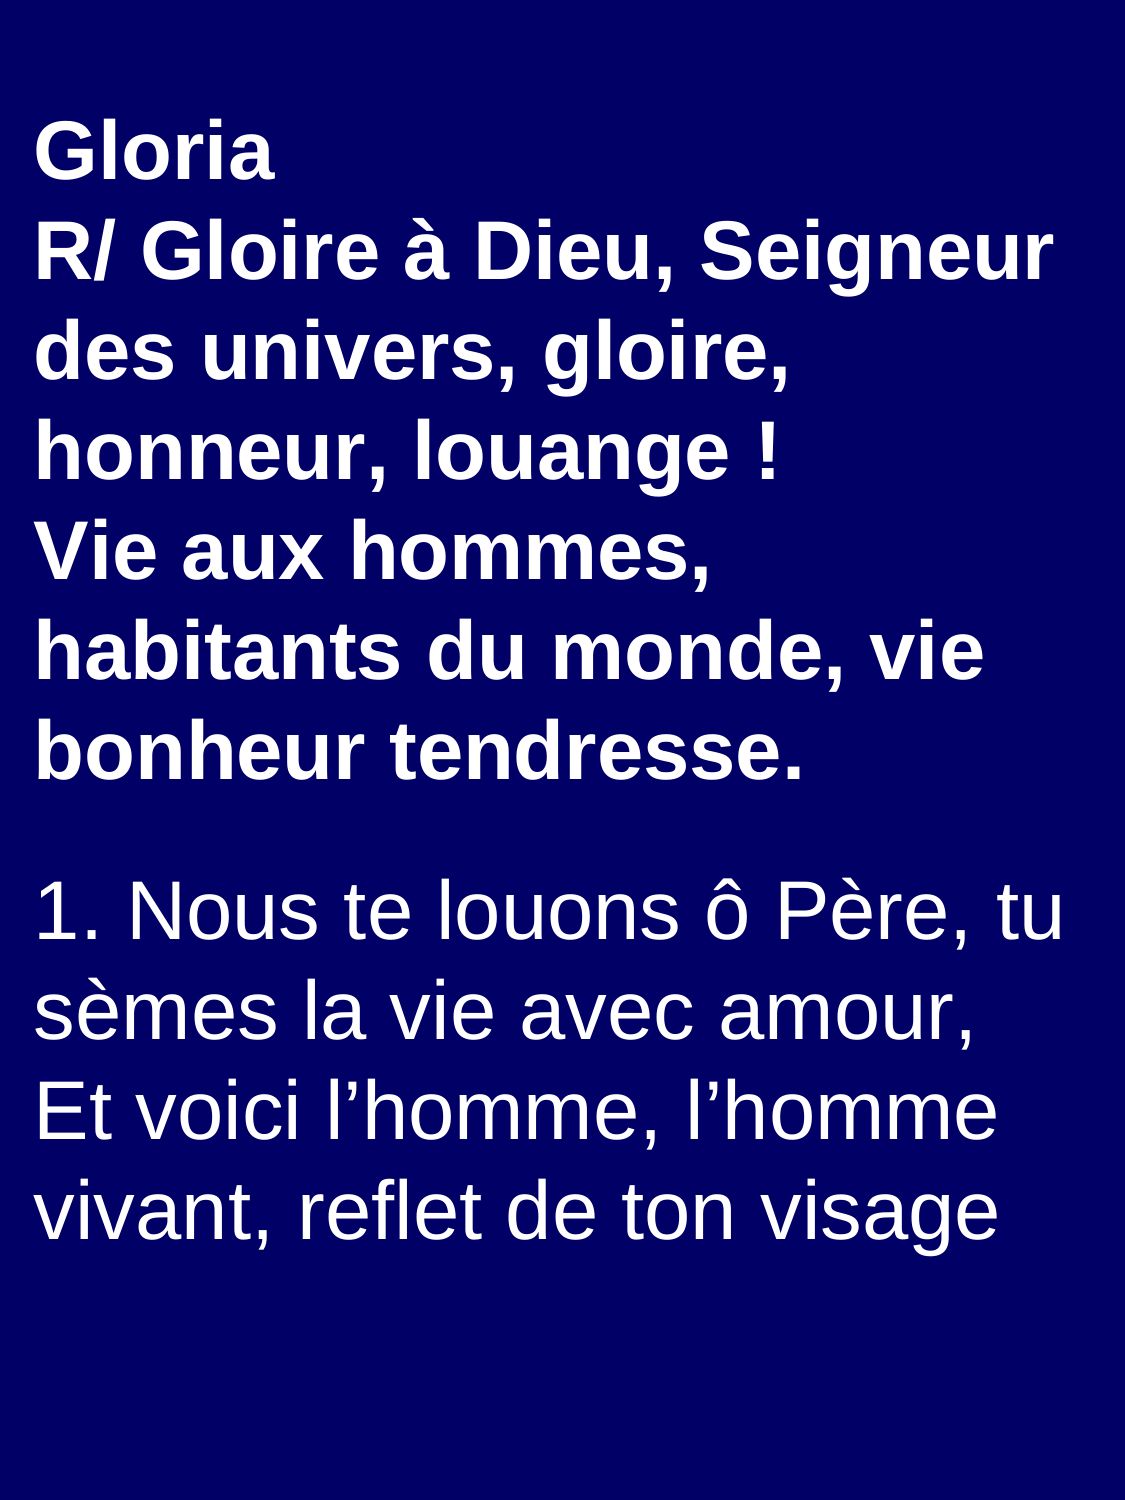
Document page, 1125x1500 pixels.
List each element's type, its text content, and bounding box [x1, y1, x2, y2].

text_box Gloria R/ Gloire à Dieu, Seigneur des univers, gloire, honneur, louange ! Vie aux hommes, habitants du monde, vie bonheur tendresse. 1. Nous te louons ô Père, tu sèmes la vie avec amour, Et voici l’homme, l’homme vivant, reflet de ton visage [19, 88, 1107, 1414]
